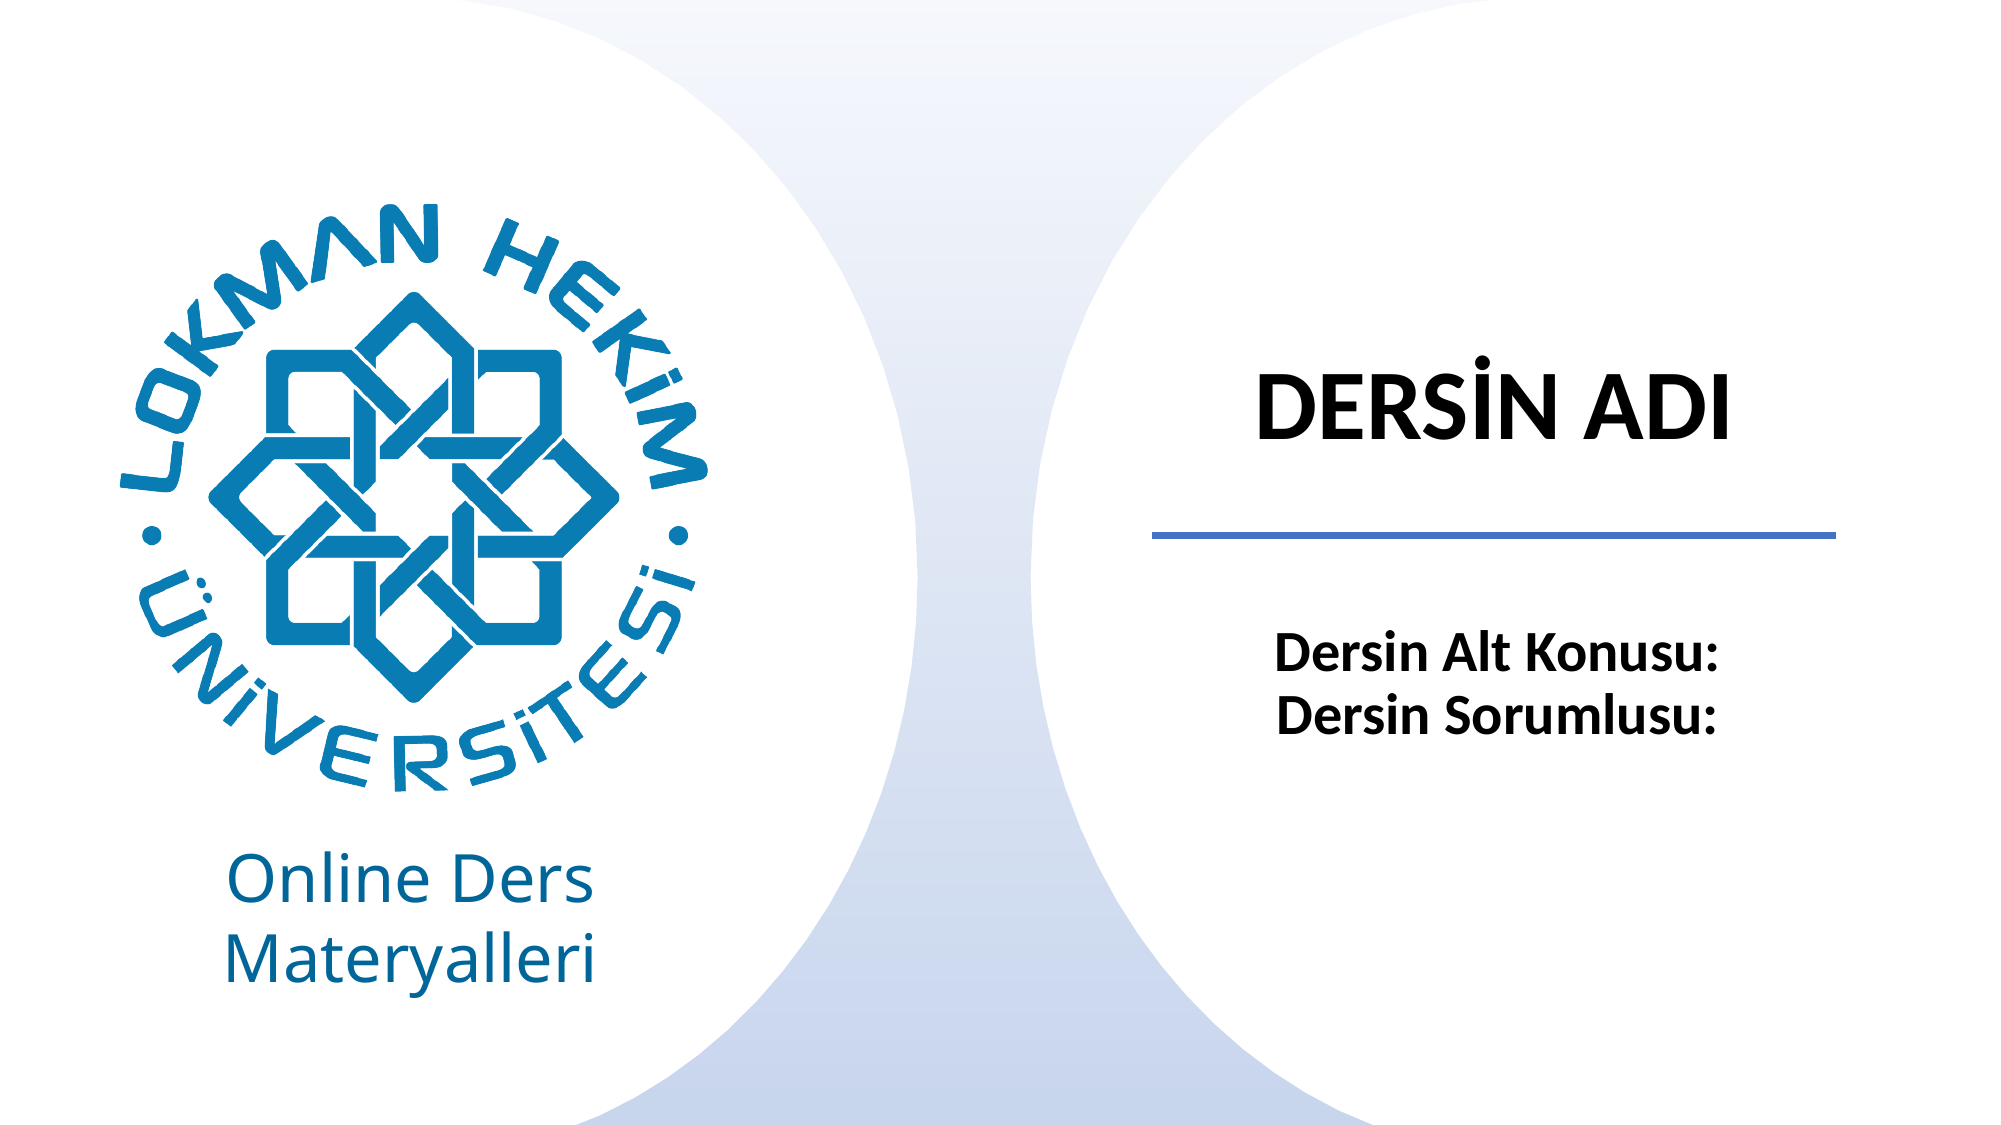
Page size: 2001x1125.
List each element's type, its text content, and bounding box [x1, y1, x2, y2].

text_box Online Ders Materyalleri [84, 828, 737, 1004]
picture [87, 171, 740, 824]
text_box [456, 0, 1487, 1125]
subtitle Dersin Alt Konusu: Dersin Sorumlusu: [1176, 614, 1819, 808]
title DERSİN ADI [1240, 345, 1790, 498]
